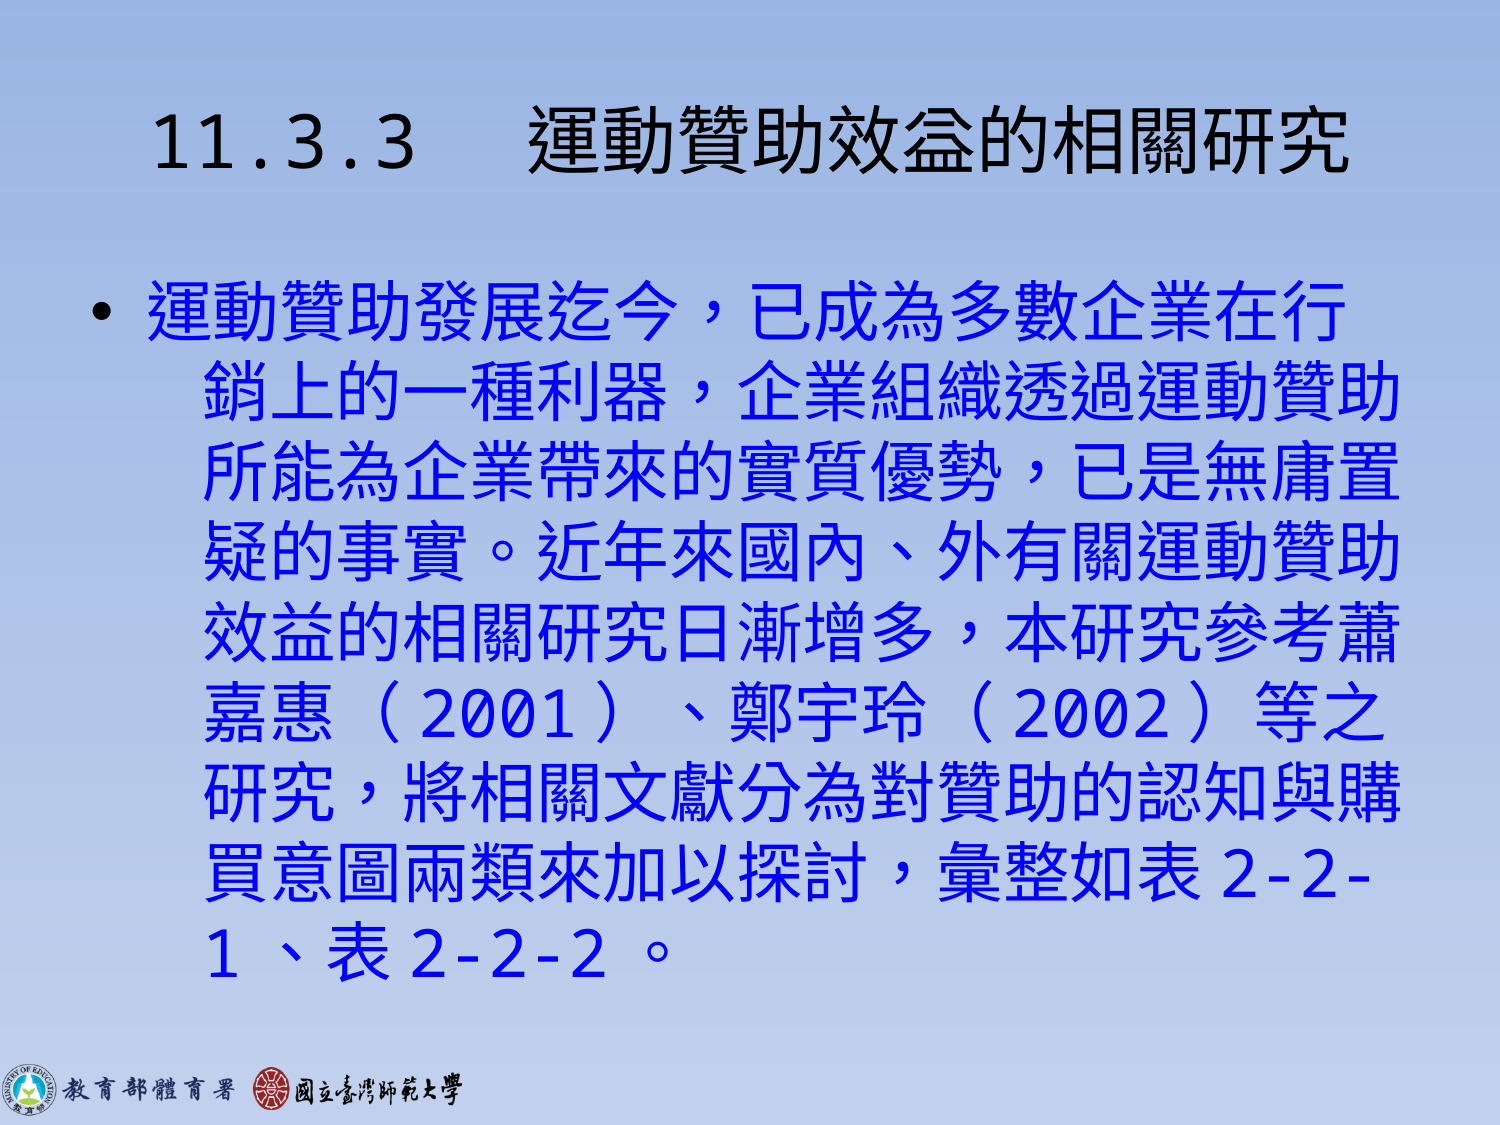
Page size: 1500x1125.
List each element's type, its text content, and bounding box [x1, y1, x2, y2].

list 運動贊助發展迄今，已成為多數企業在行銷上的一種利器，企業組織透過運動贊助所能為企業帶來的實質優勢，已是無庸置疑的事實。近年來國內、外有關運動贊助效益的相關研究日漸增多，本研究參考蕭嘉惠（2001）、鄭宇玲（2002）等之研究，將相關文獻分為對贊助的認知與購買意圖兩類來加以探討，彙整如表2-2-1、表2-2-2。 [75, 262, 1426, 1005]
title 11.3.3 運動贊助效益的相關研究 [75, 45, 1426, 233]
